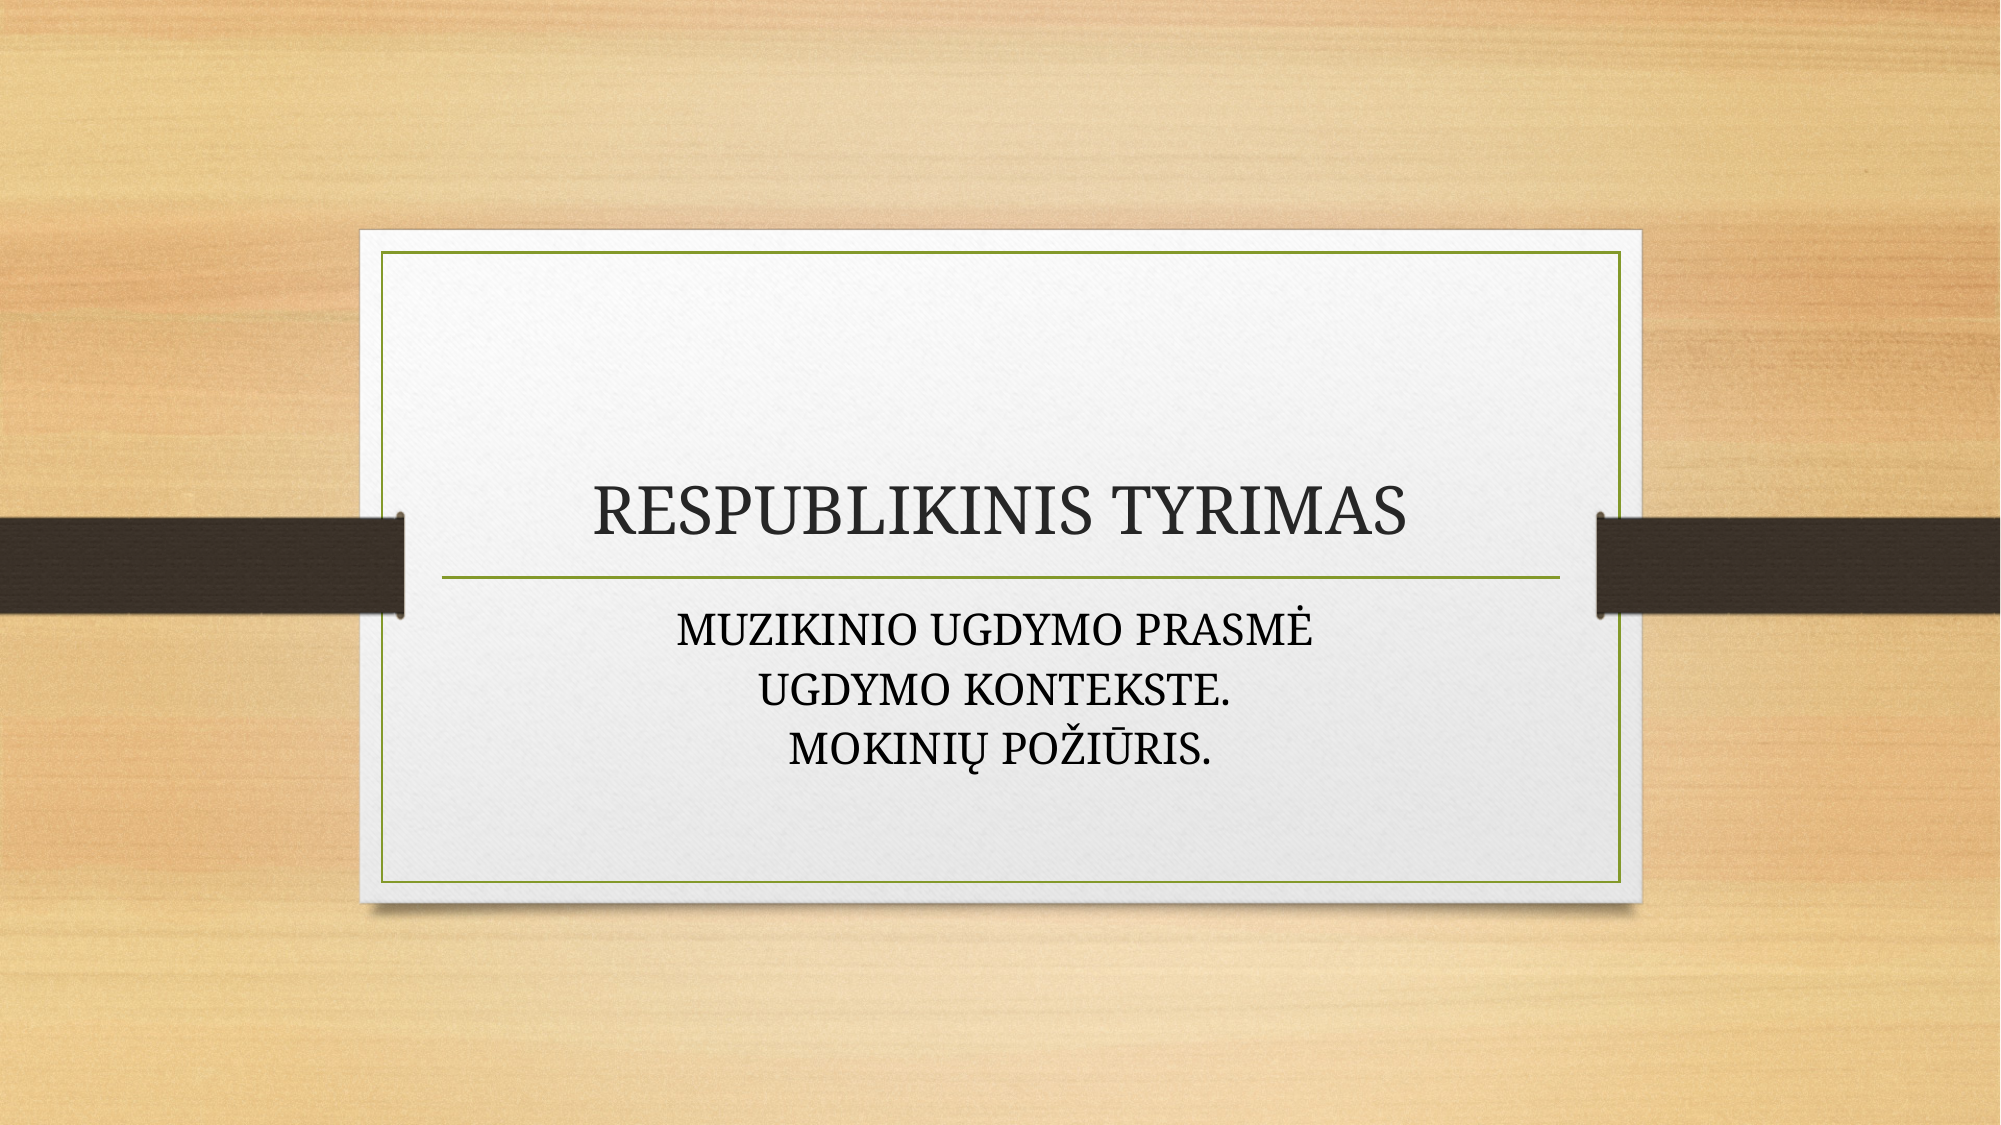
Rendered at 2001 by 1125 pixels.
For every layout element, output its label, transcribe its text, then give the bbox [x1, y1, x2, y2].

title RESPUBLIKINIS TYRIMAS [441, 306, 1560, 556]
subtitle MUZIKINIO UGDYMO PRASMĖ UGDYMO KONTEKSTE. MOKINIŲ POŽIŪRIS. [441, 600, 1560, 817]
